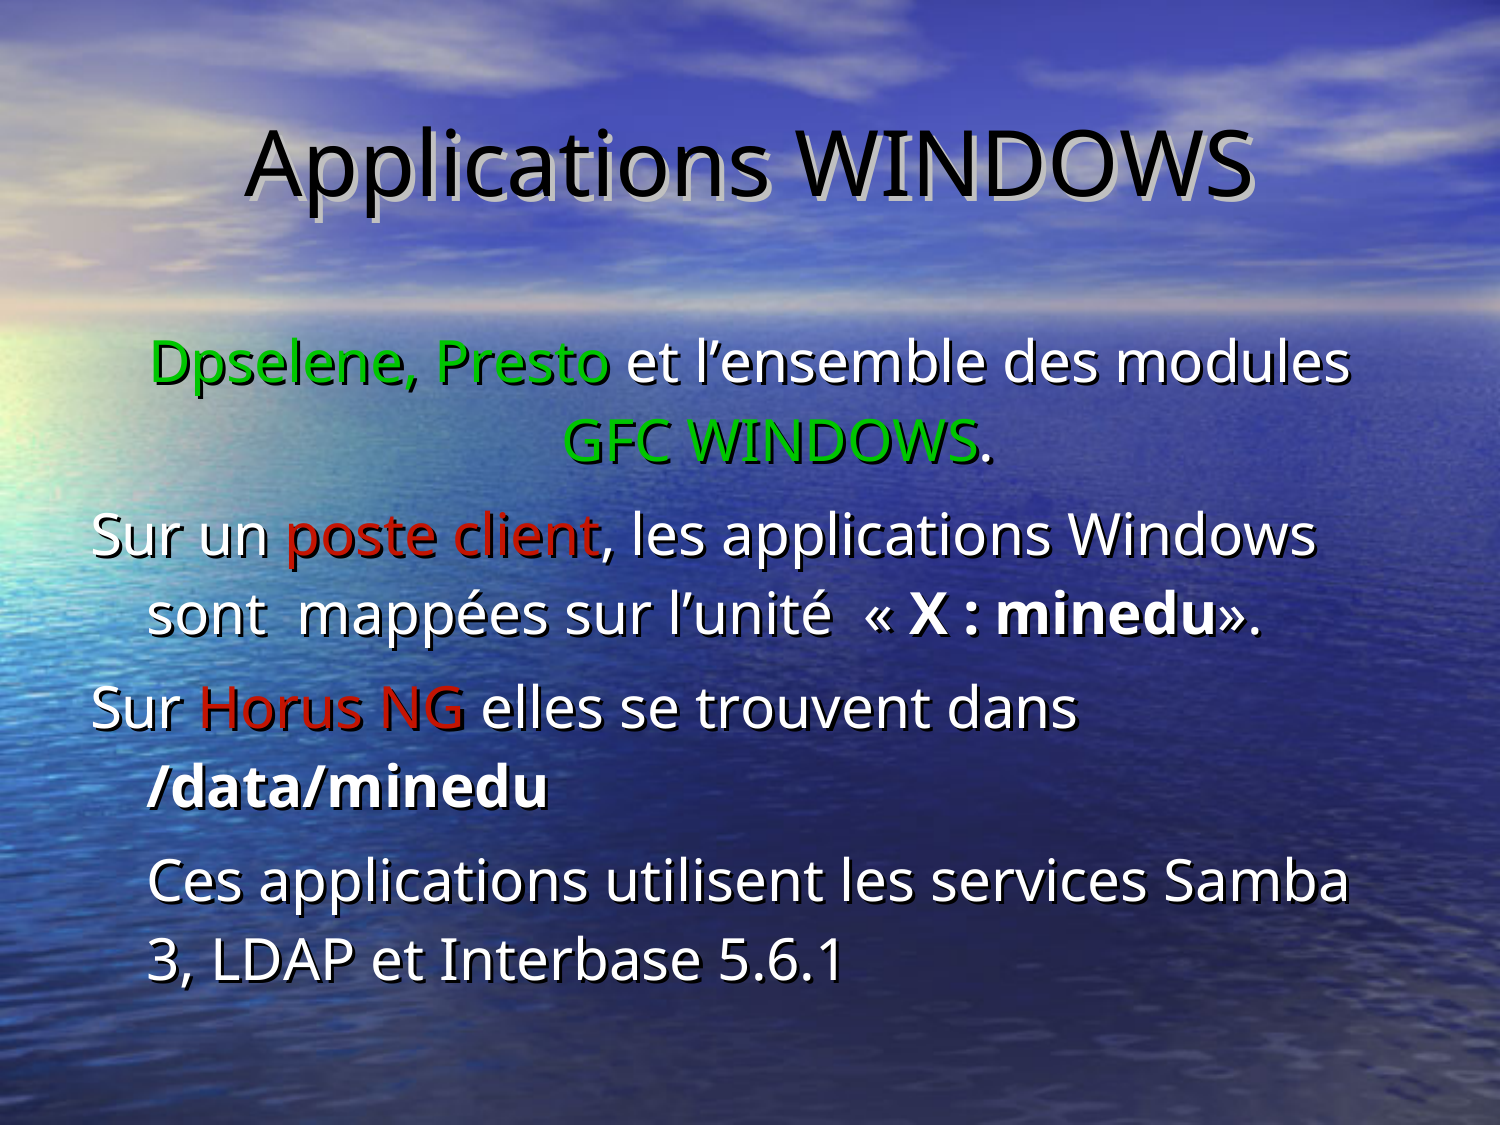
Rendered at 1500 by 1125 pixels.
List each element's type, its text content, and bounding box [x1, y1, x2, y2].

list Dpselene, Presto et l’ensemble des modules GFC WINDOWS. Sur un poste client, les applications Windows sont mappées sur l’unité « X : minedu». Sur Horus NG elles se trouvent dans /data/minedu Ces applications utilisent les services Samba 3, LDAP et Interbase 5.6.1 [75, 312, 1426, 988]
title Applications WINDOWS [75, 47, 1426, 276]
picture [0, 0, 1500, 1125]
